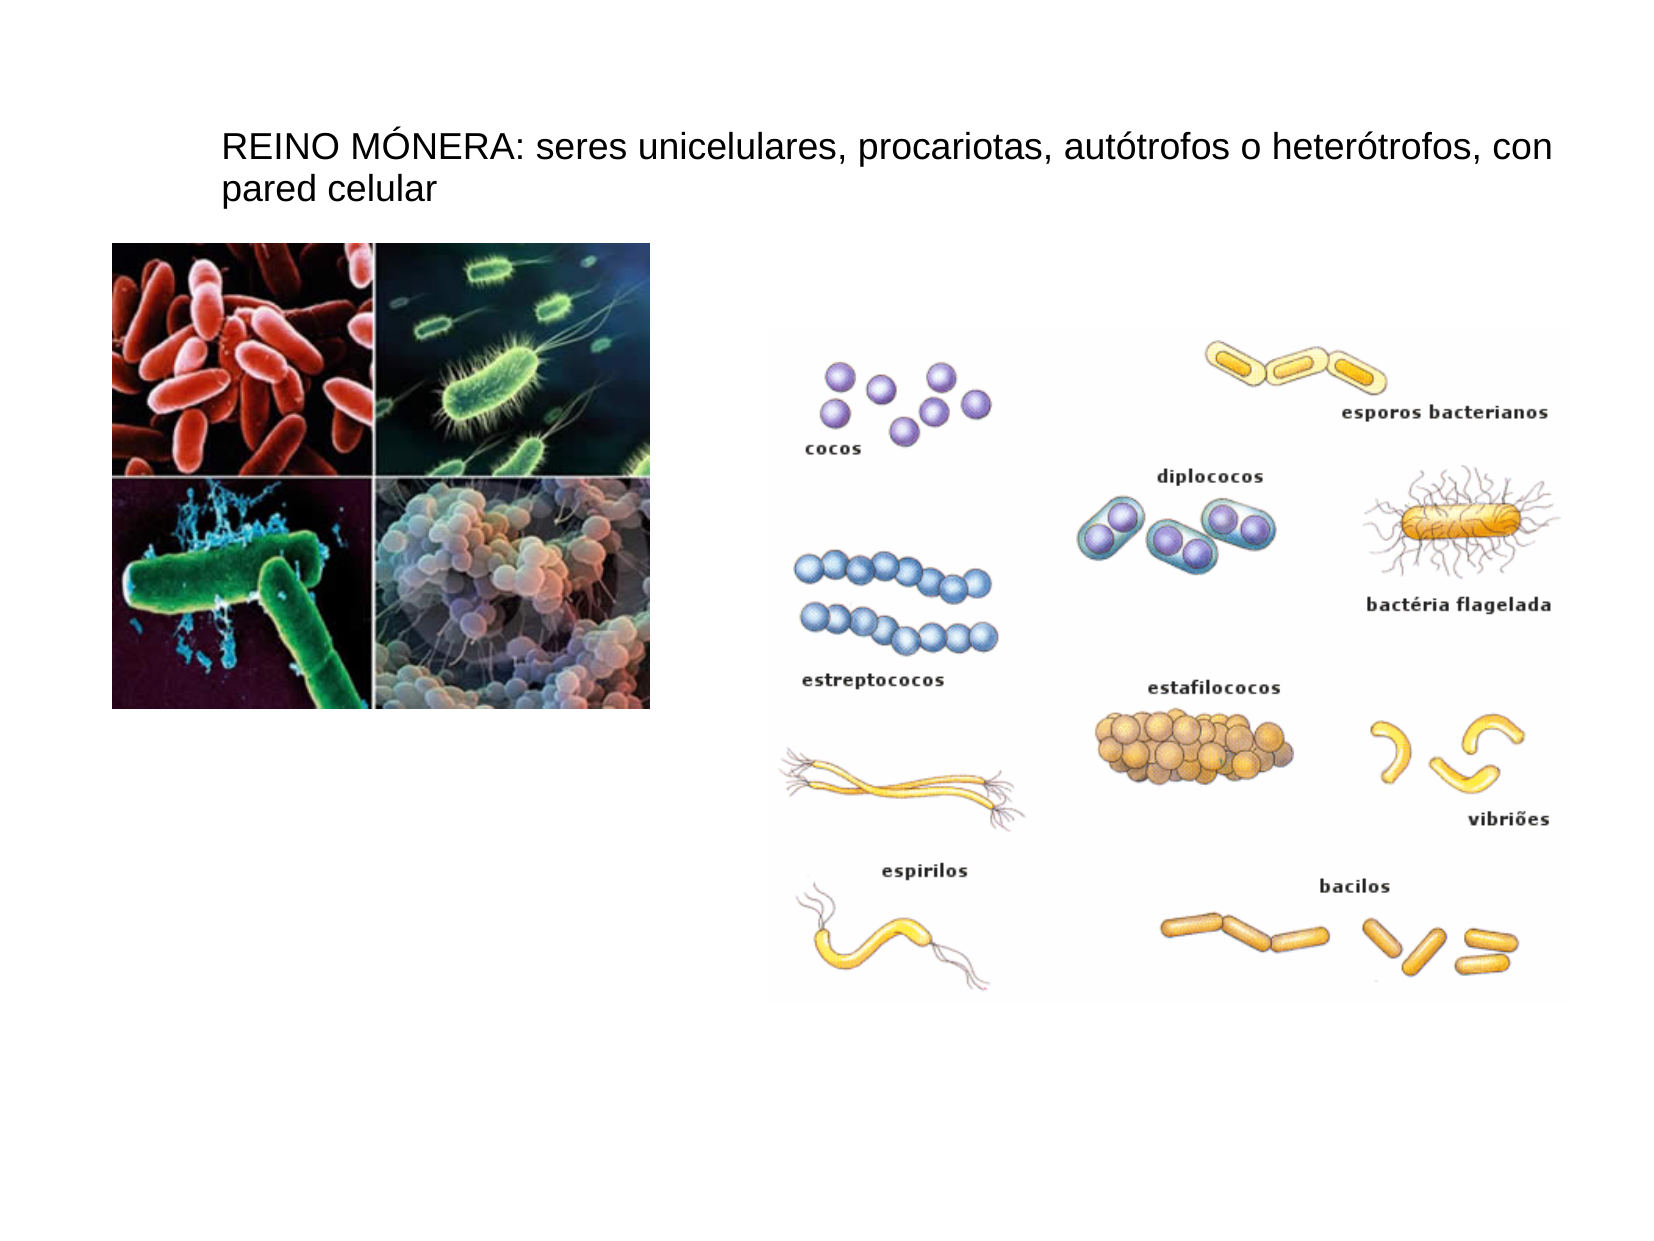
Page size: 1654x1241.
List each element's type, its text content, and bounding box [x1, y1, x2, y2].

picture [767, 328, 1571, 1004]
text_box REINO MÓNERA: seres unicelulares, procariotas, autótrofos o heterótrofos, con pared celular [206, 118, 1580, 218]
picture [112, 243, 650, 709]
